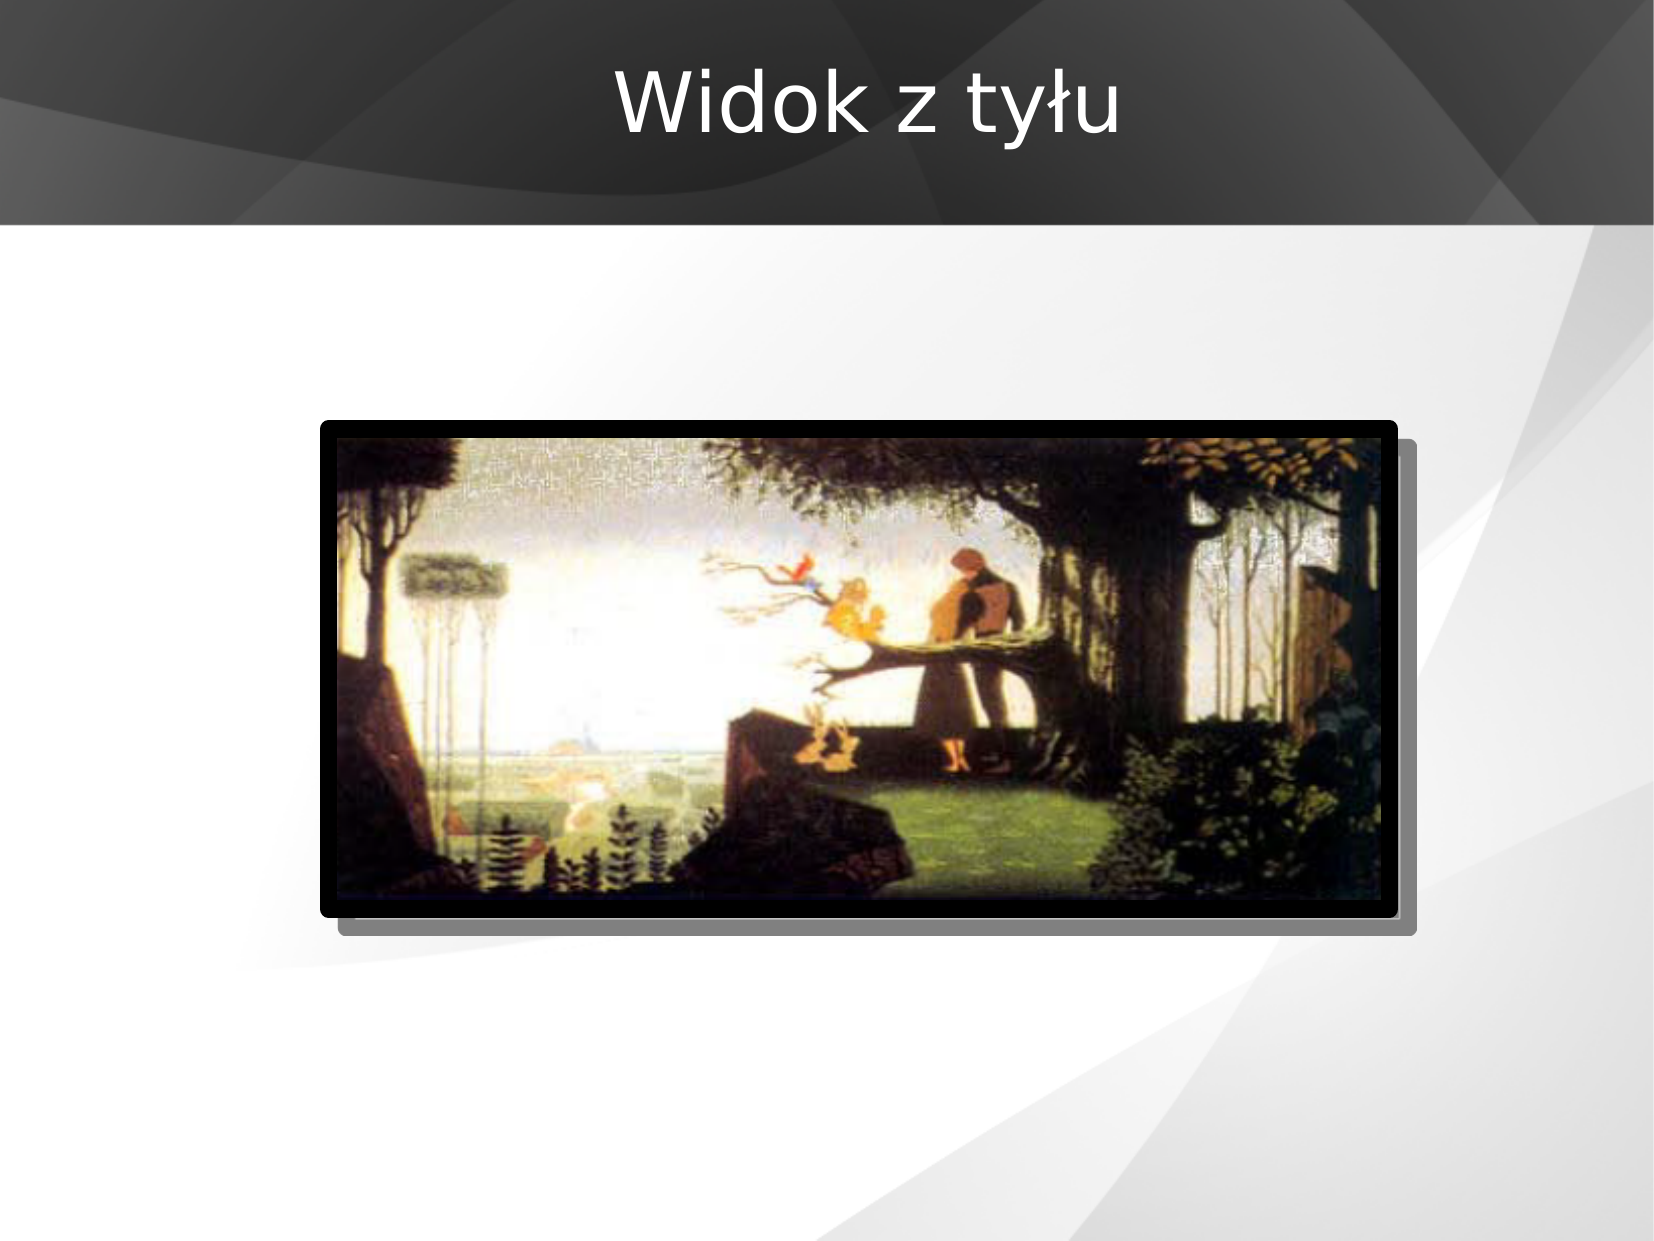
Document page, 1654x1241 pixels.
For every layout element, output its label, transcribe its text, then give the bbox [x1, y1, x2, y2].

title Widok z tyłu [124, 0, 1613, 208]
picture [0, 0, 1654, 1241]
